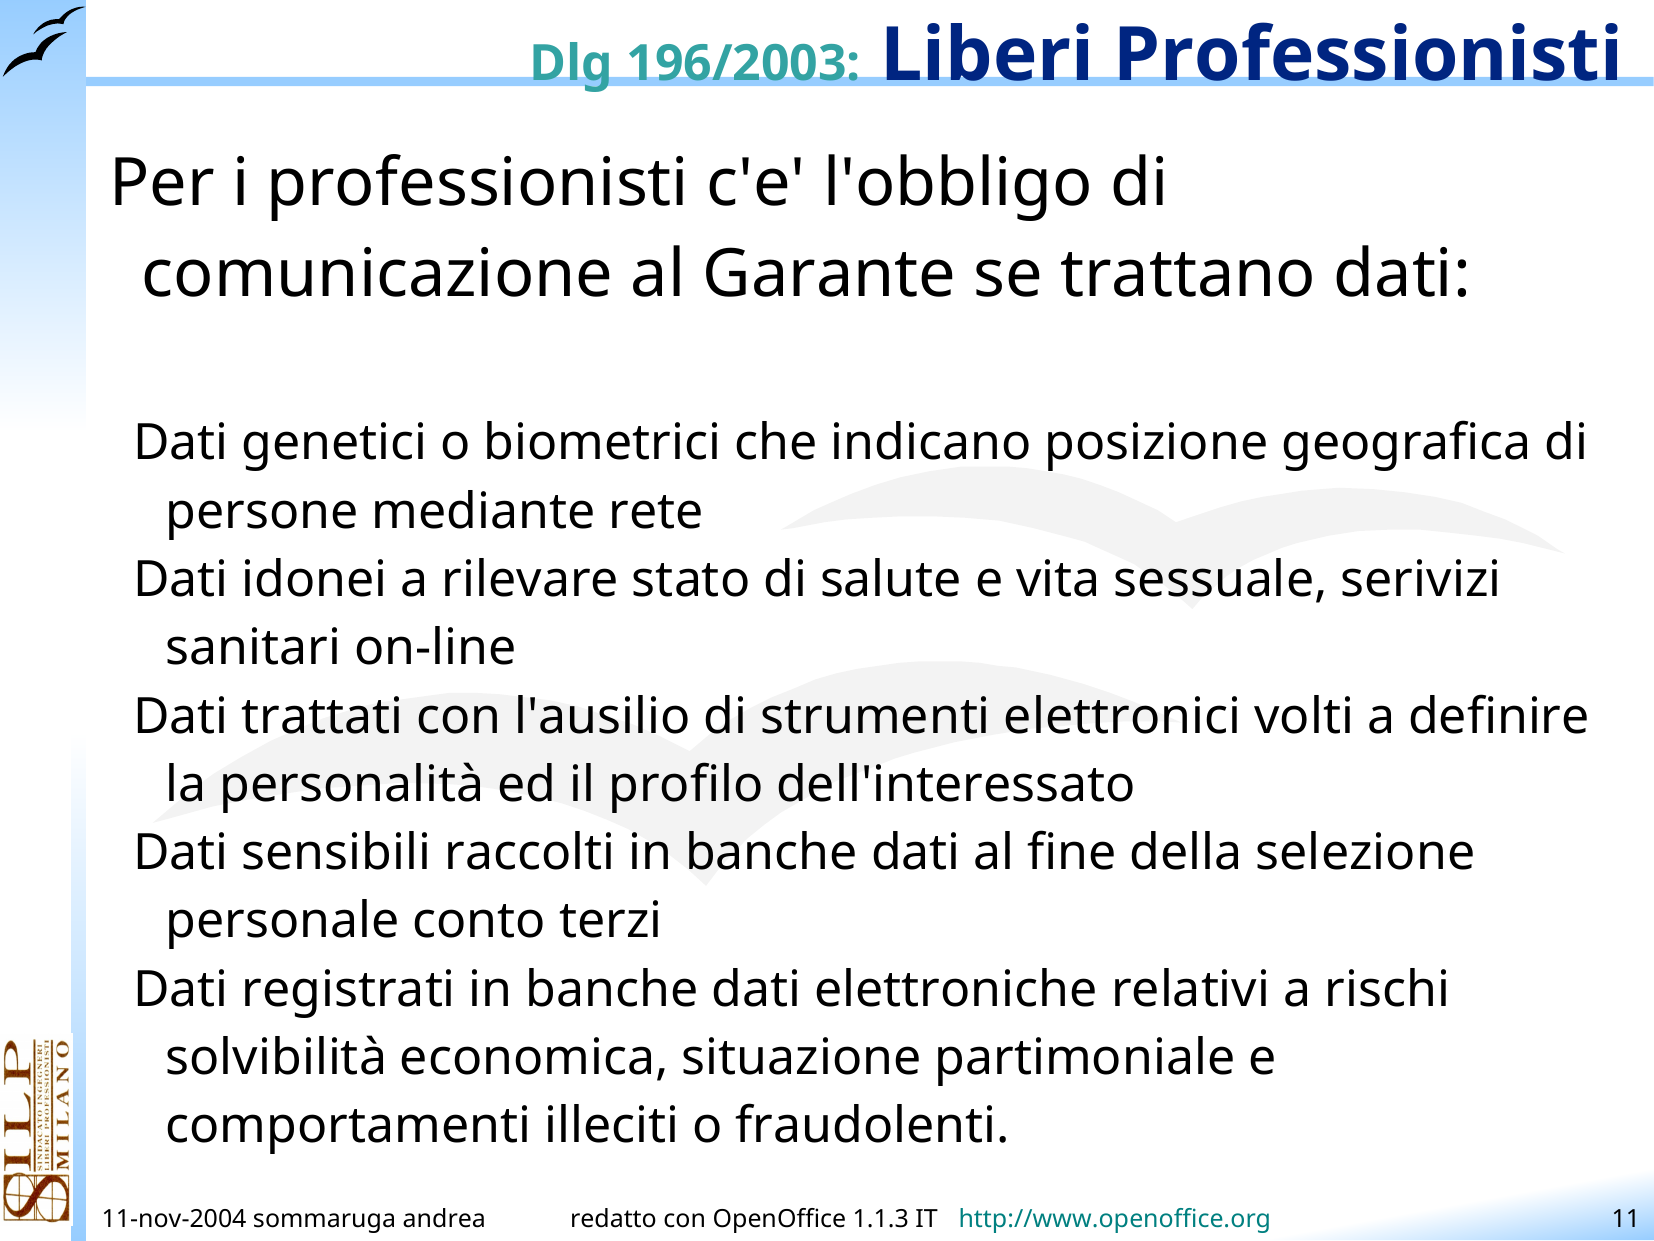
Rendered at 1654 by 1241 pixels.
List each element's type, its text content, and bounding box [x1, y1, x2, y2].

list Per i professionisti c'e' l'obbligo di comunicazione al Garante se trattano dati: Dati genetici o biometrici che indicano posizione geografica di persone mediante rete Dati idonei a rilevare stato di salute e vita sessuale, serivizi sanitari on-line Dati trattati con l'ausilio di strumenti elettronici volti a definire la personalità ed il profilo dell'interessato Dati sensibili raccolti in banche dati al fine della selezione personale conto terzi Dati registrati in banche dati elettroniche relativi a rischi solvibilità economica, situazione partimoniale e comportamenti illeciti o fraudolenti. [85, 134, 1628, 1163]
picture [0, 1033, 73, 1226]
title Dlg 196/2003: Liberi Professionisti [85, 0, 1654, 104]
